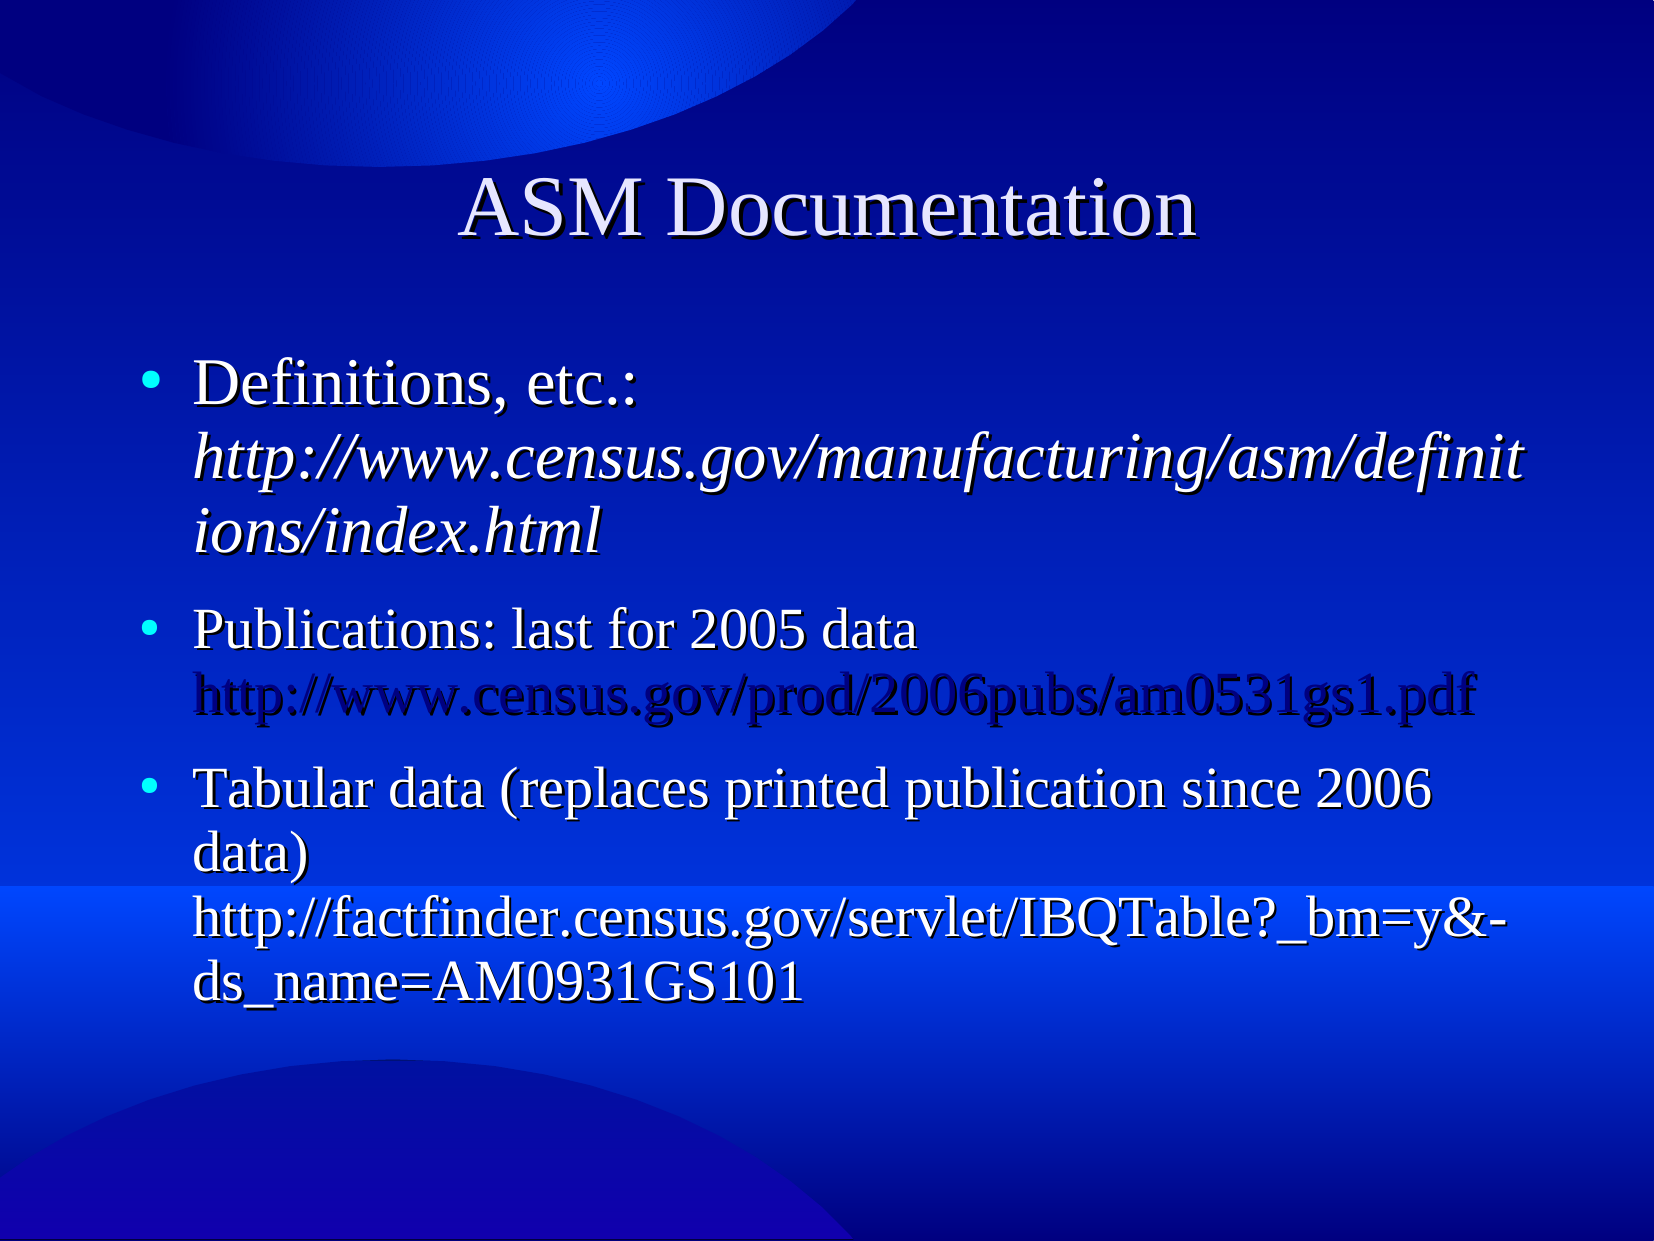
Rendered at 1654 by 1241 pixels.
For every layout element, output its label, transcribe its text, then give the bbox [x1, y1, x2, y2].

title ASM Documentation [121, 102, 1534, 310]
list Definitions, etc.: http://www.census.gov/manufacturing/asm/definitions/index.html Publications: last for 2005 data http://www.census.gov/prod/2006pubs/am0531gs1.pdf Tabular data (replaces printed publication since 2006 data) http://factfinder.census.gov/servlet/IBQTable?_bm=y&-ds_name=AM0931GS101 [121, 344, 1534, 1164]
